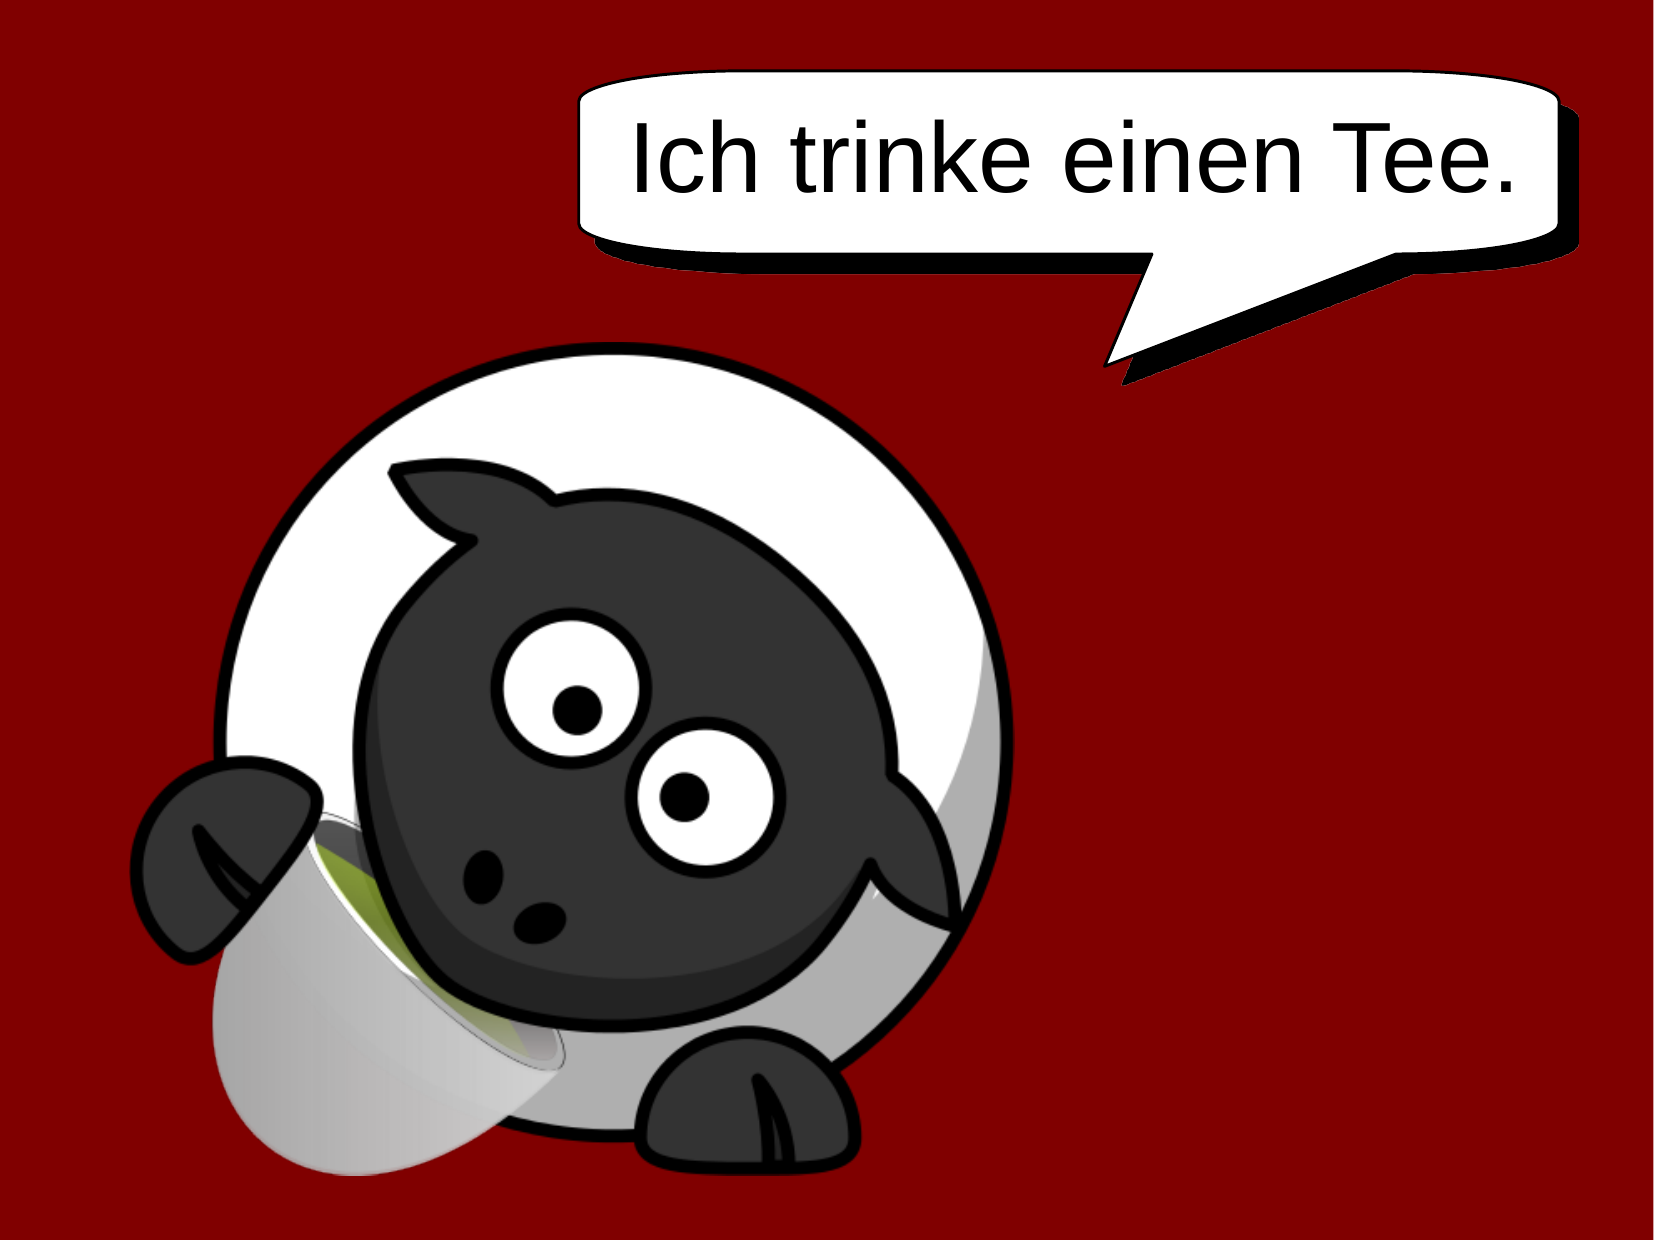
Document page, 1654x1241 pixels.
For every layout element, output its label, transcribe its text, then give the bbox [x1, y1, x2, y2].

picture [129, 342, 1015, 1176]
text_box Ich trinke einen Tee. [614, 94, 1571, 254]
text_box [578, 70, 1555, 243]
text_box [1104, 254, 1397, 367]
